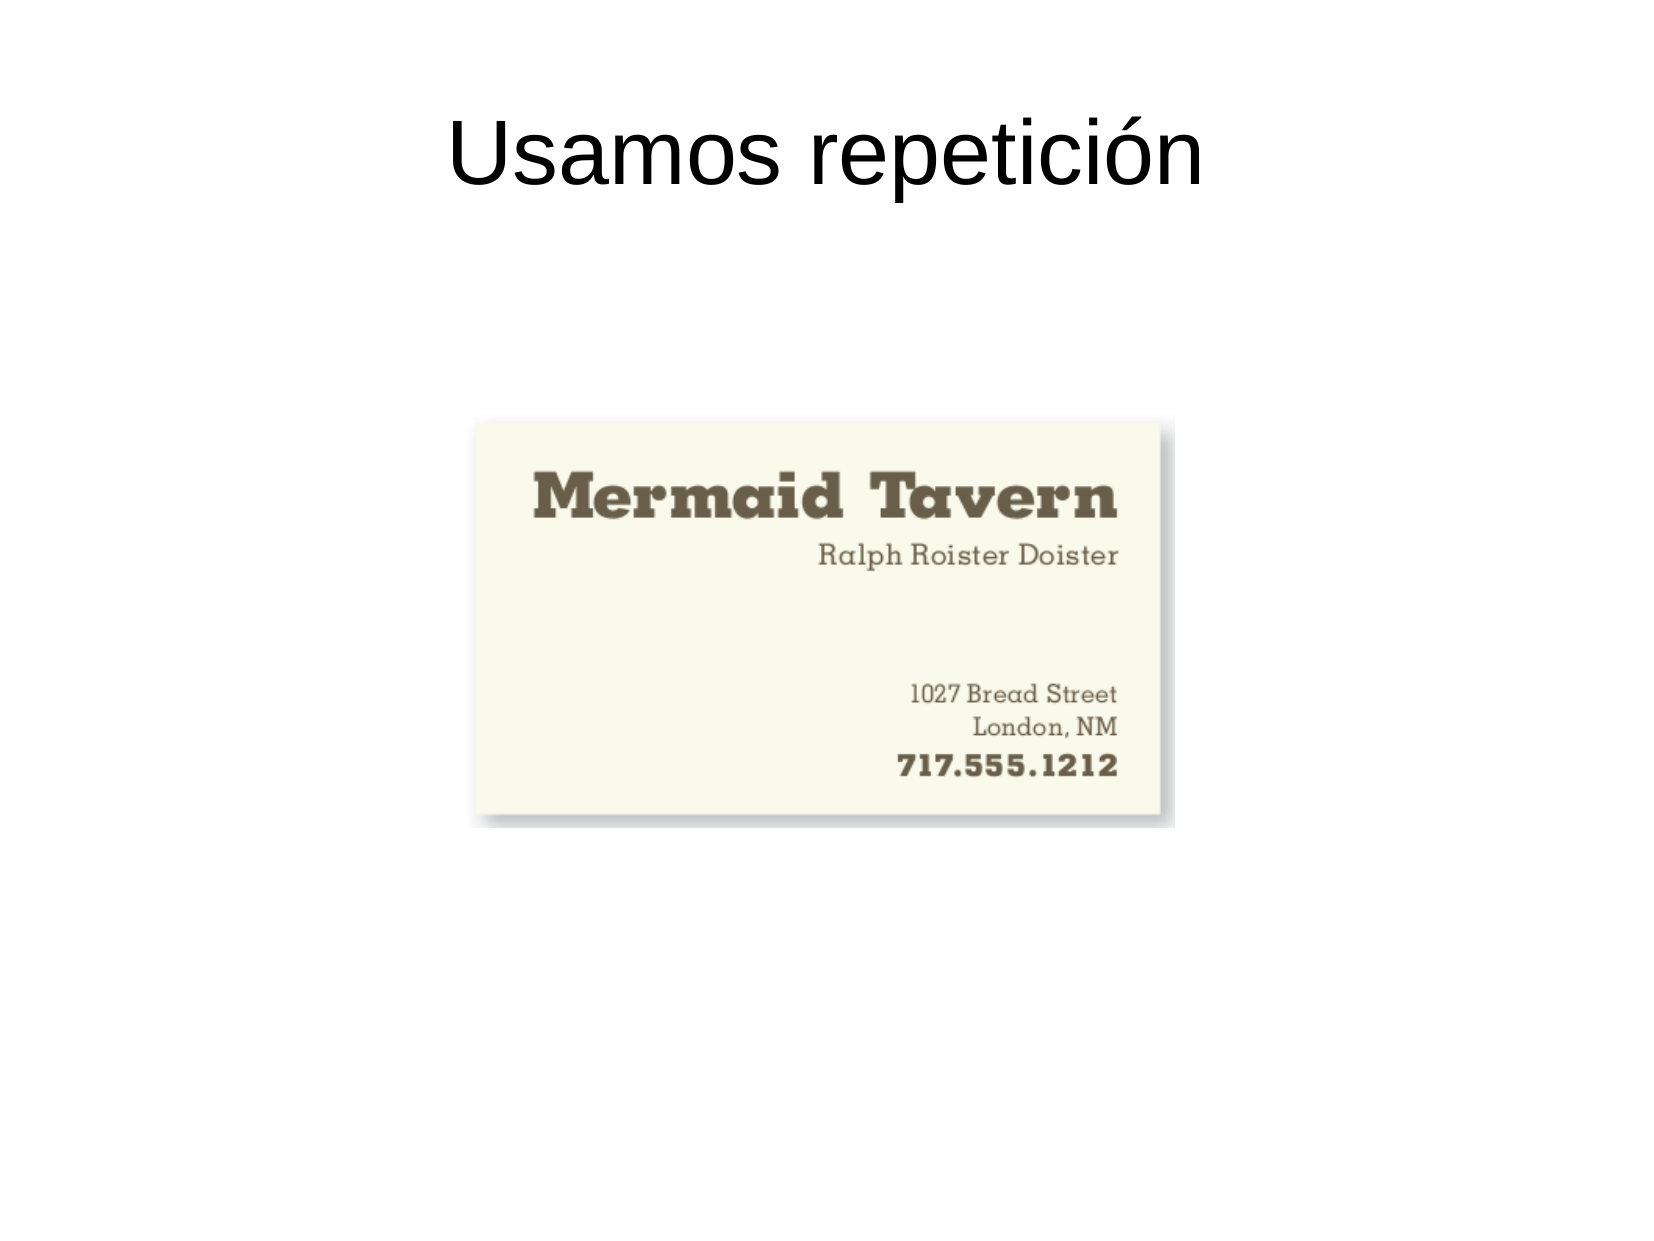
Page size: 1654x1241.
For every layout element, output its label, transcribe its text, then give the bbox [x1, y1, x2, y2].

title Usamos repetición [82, 49, 1571, 257]
picture [454, 402, 1175, 828]
